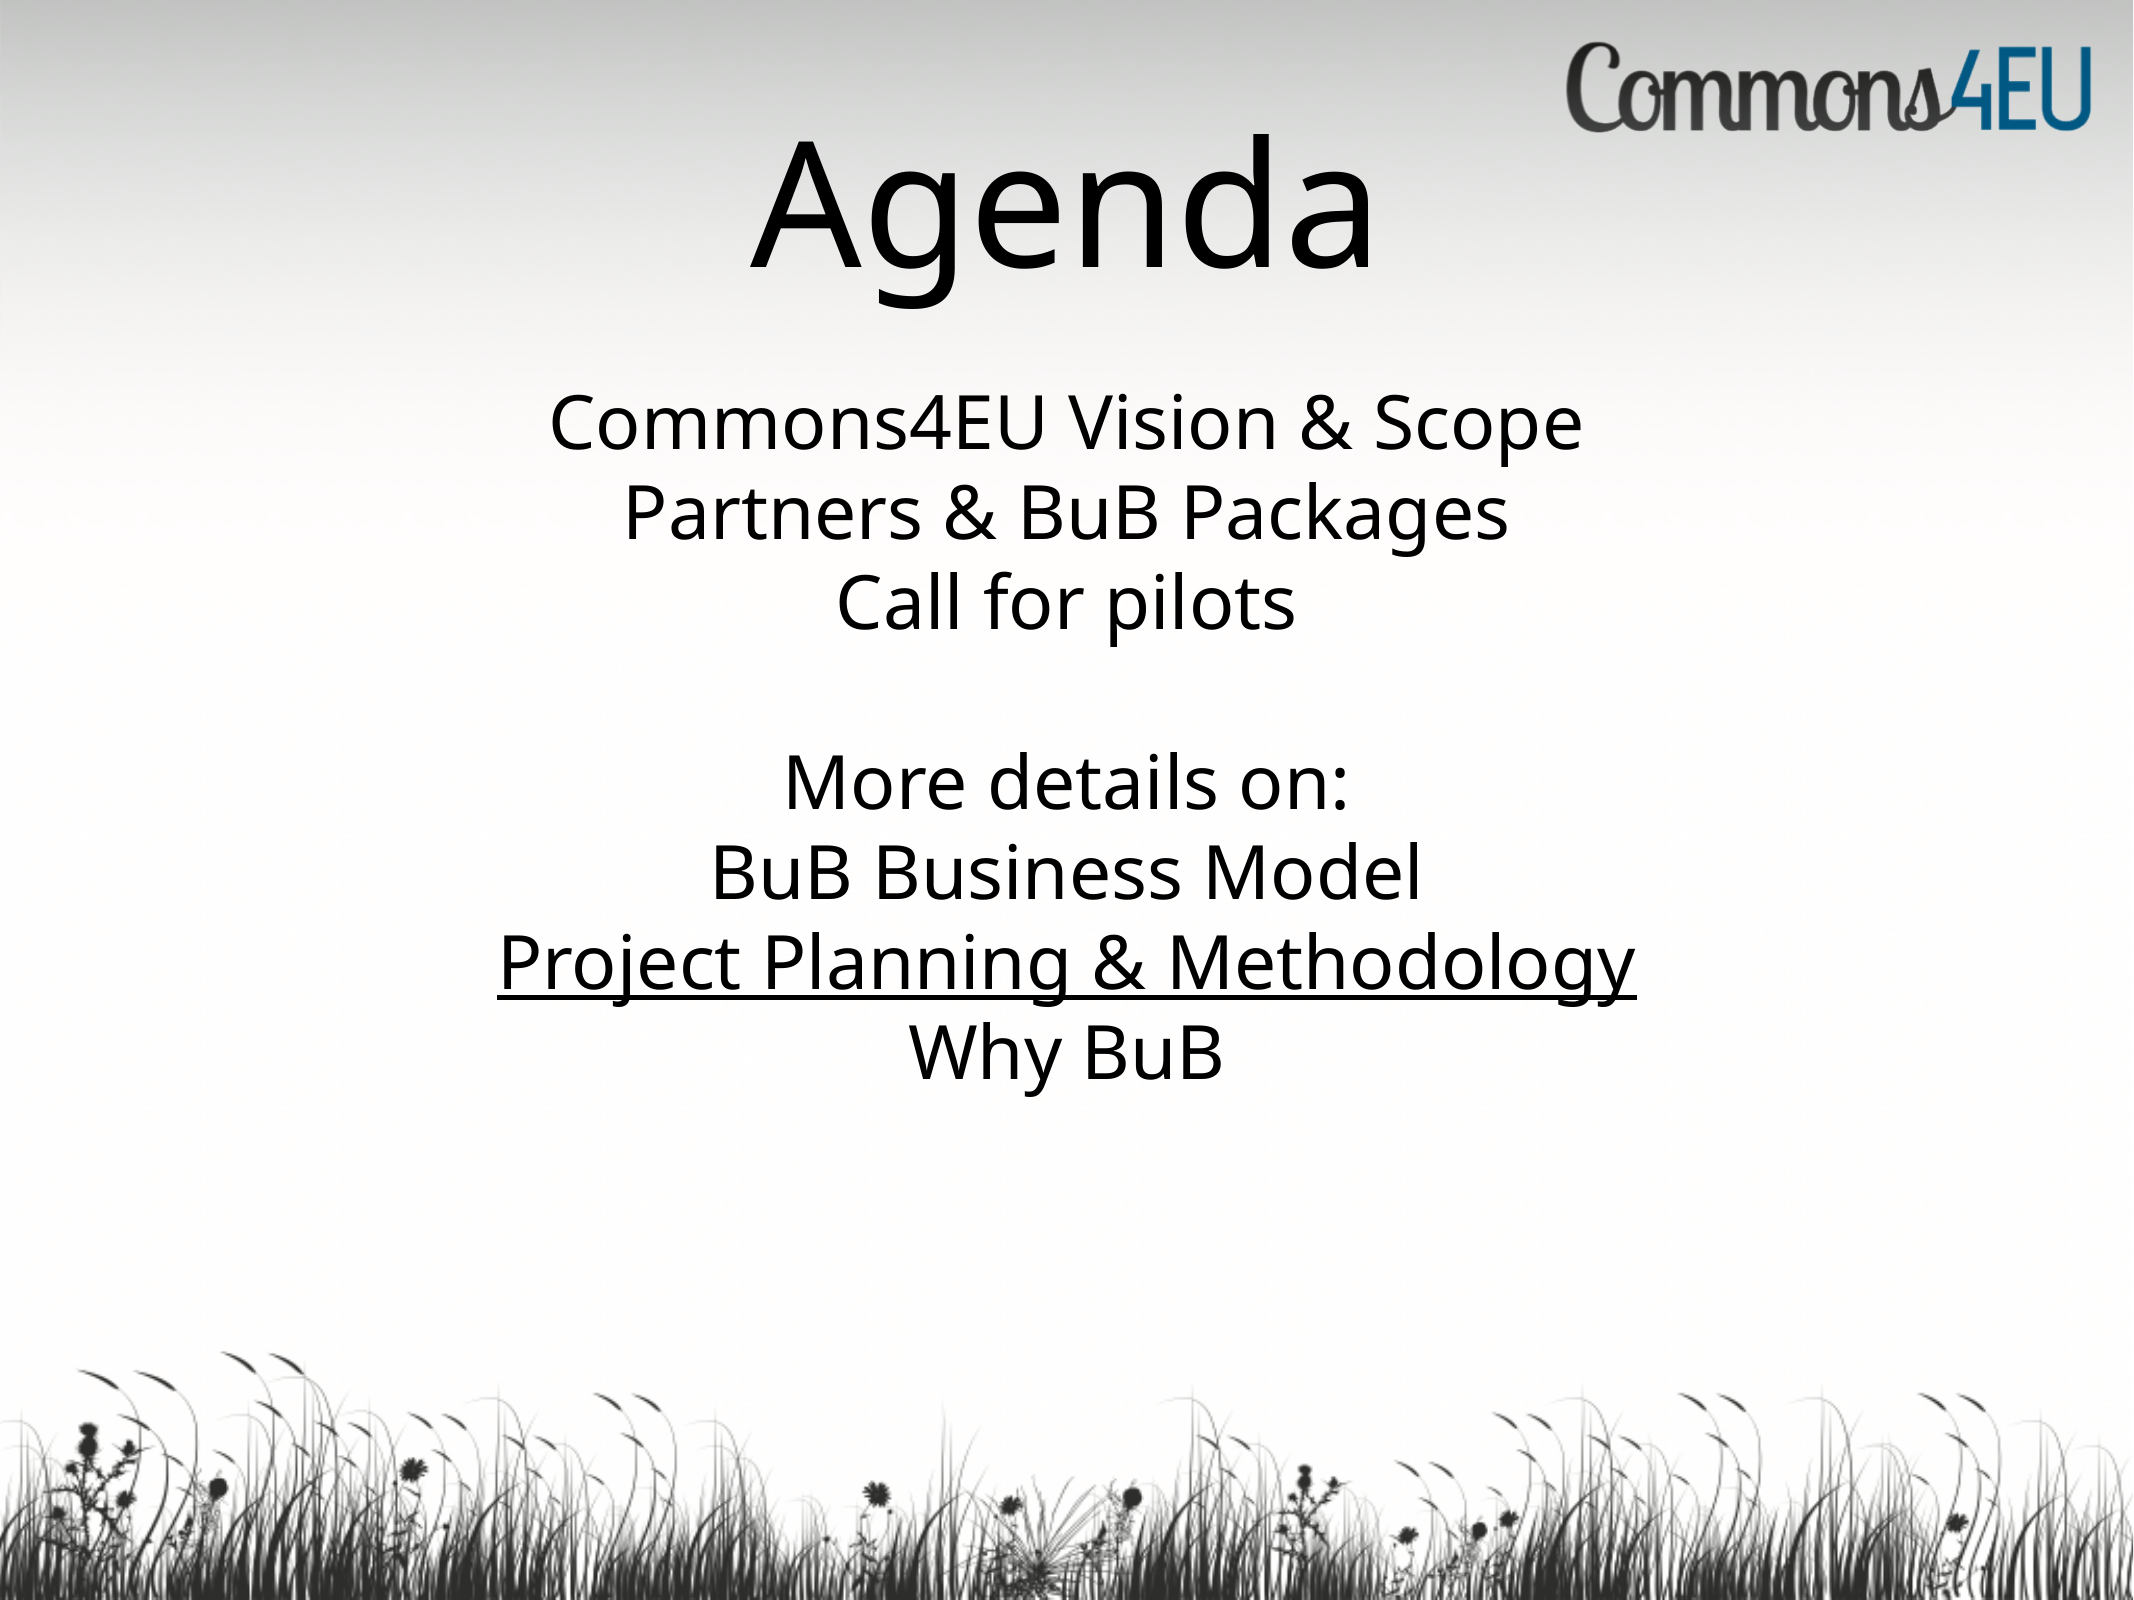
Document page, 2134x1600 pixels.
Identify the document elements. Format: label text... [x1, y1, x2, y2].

title Agenda [106, 63, 2027, 332]
picture [0, 0, 2134, 1600]
list Commons4EU Vision & Scope Partners & BuB Packages Call for pilots More details on: BuB Business Model Project Planning & Methodology Why BuB [106, 374, 2027, 1431]
